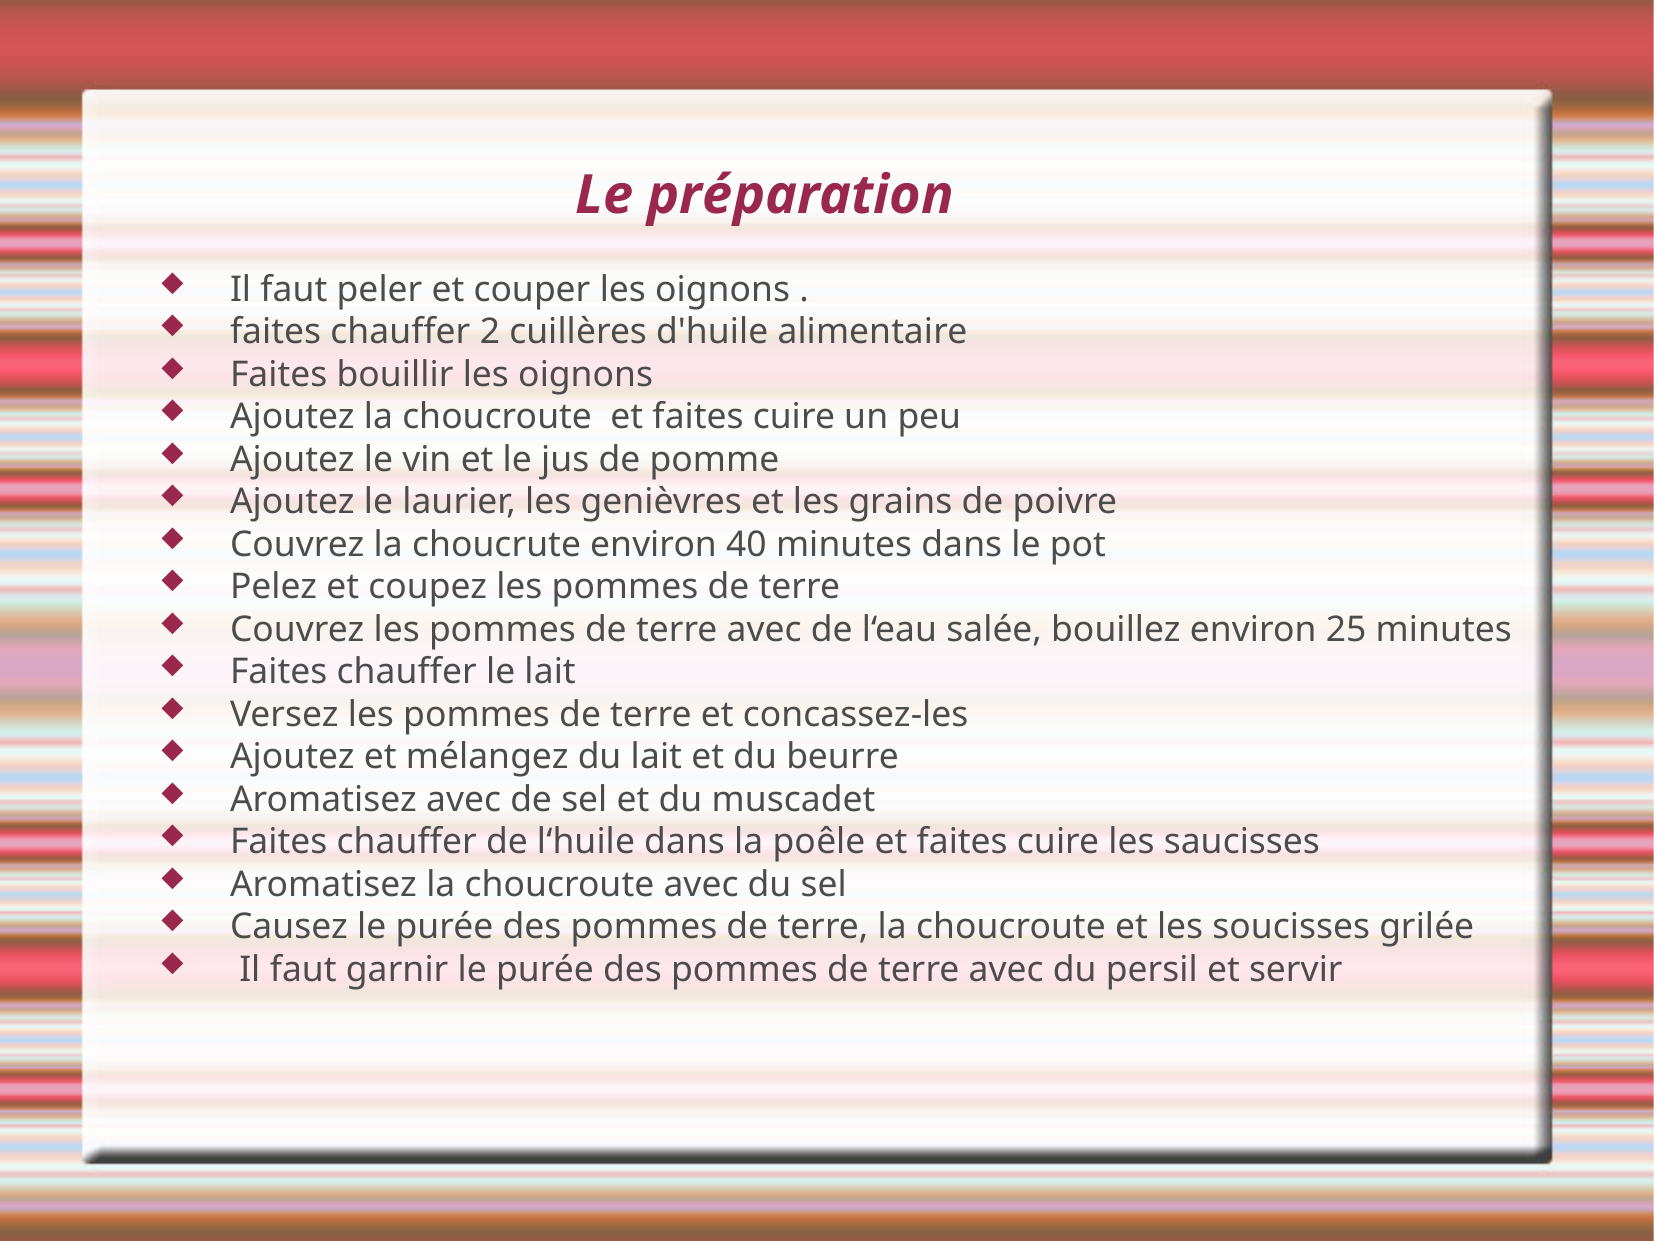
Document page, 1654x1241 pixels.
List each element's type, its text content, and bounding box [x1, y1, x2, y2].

list Il faut peler et couper les oignons . faites chauffer 2 cuillères d'huile alimentaire Faites bouillir les oignons Ajoutez la choucroute et faites cuire un peu Ajoutez le vin et le jus de pomme Ajoutez le laurier, les genièvres et les grains de poivre Couvrez la choucrute environ 40 minutes dans le pot Pelez et coupez les pommes de terre Couvrez les pommes de terre avec de l‘eau salée, bouillez environ 25 minutes Faites chauffer le lait Versez les pommes de terre et concassez-les Ajoutez et mélangez du lait et du beurre Aromatisez avec de sel et du muscadet Faites chauffer de l‘huile dans la poêle et faites cuire les saucisses Aromatisez la choucroute avec du sel Causez le purée des pommes de terre, la choucroute et les soucisses grilée Il faut garnir le purée des pommes de terre avec du persil et servir [147, 265, 1529, 1241]
title Le préparation [59, 88, 1472, 296]
picture [0, 0, 1654, 1241]
